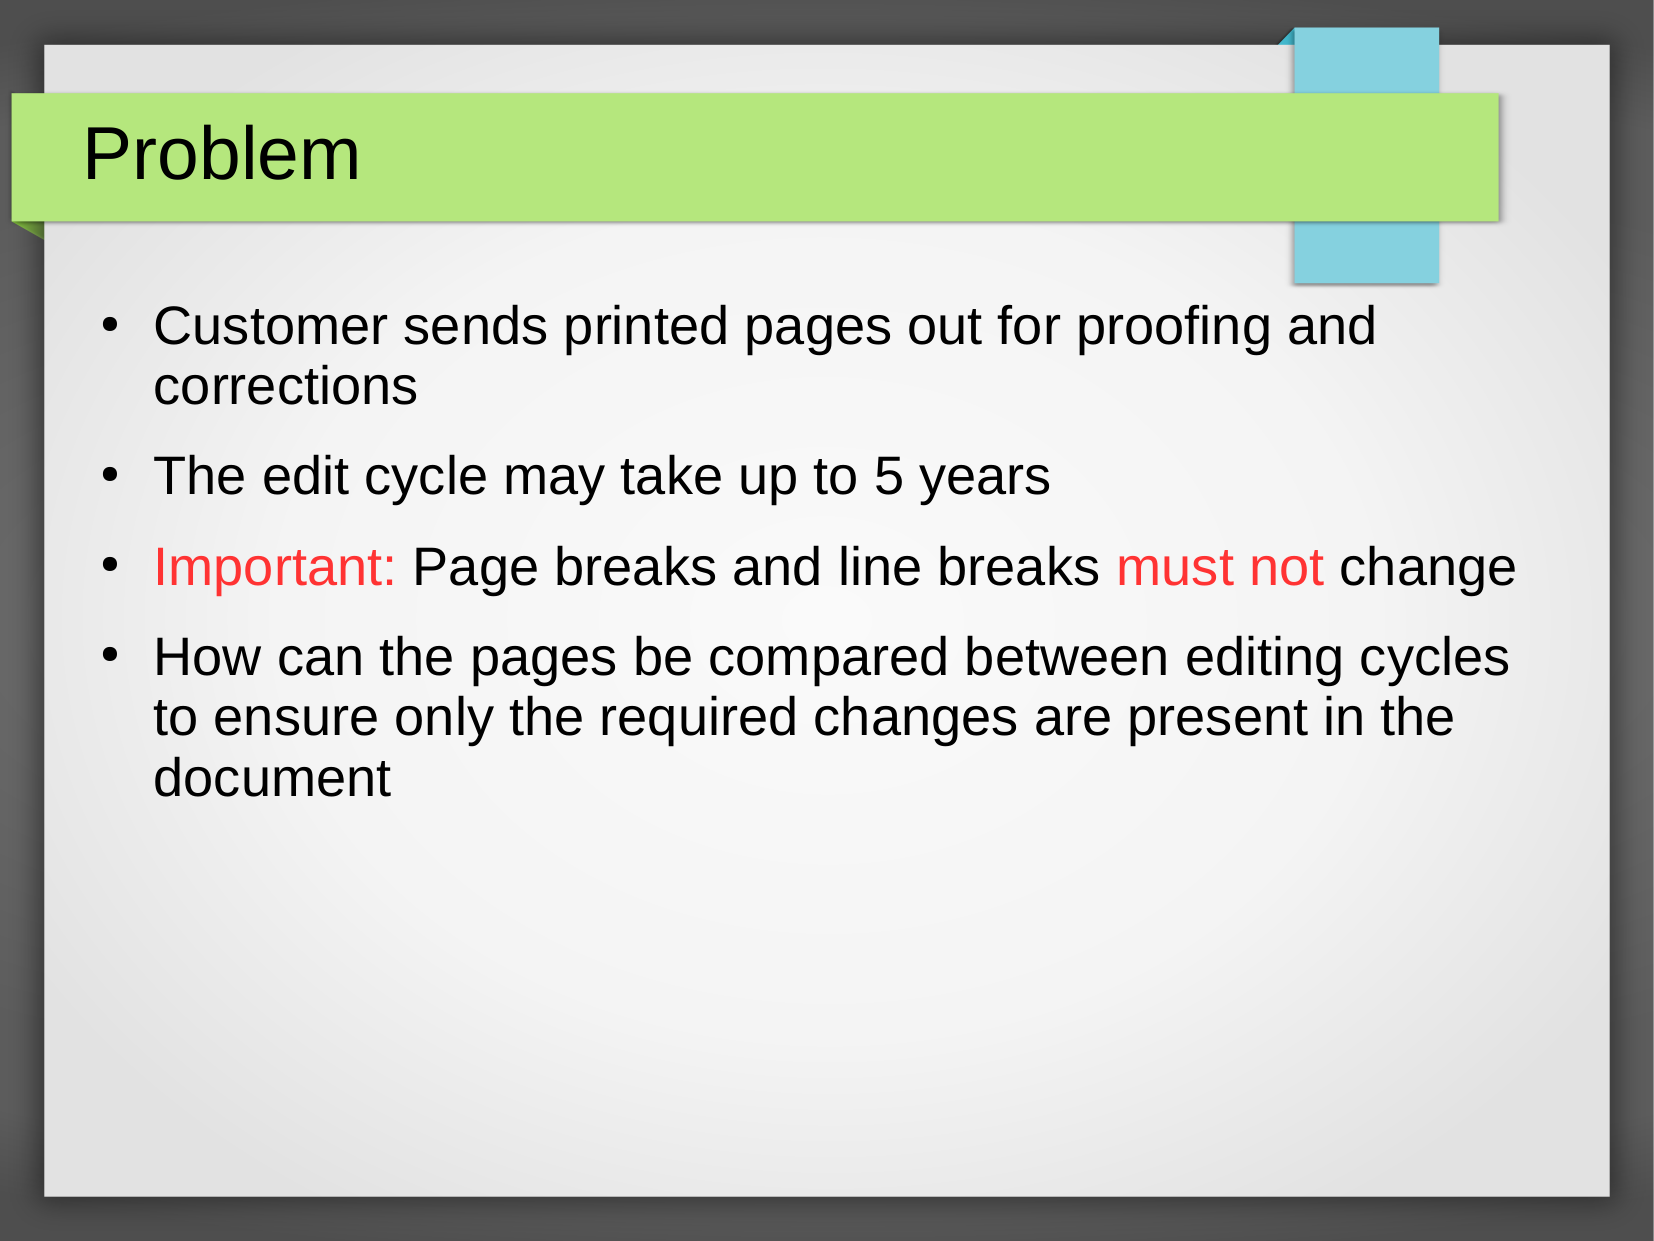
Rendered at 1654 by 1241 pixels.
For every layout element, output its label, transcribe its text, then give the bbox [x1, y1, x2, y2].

title Problem [82, 94, 1264, 213]
list Customer sends printed pages out for proofing and corrections The edit cycle may take up to 5 years Important: Page breaks and line breaks must not change How can the pages be compared between editing cycles to ensure only the required changes are present in the document [82, 295, 1571, 1015]
picture [0, 0, 1654, 1241]
